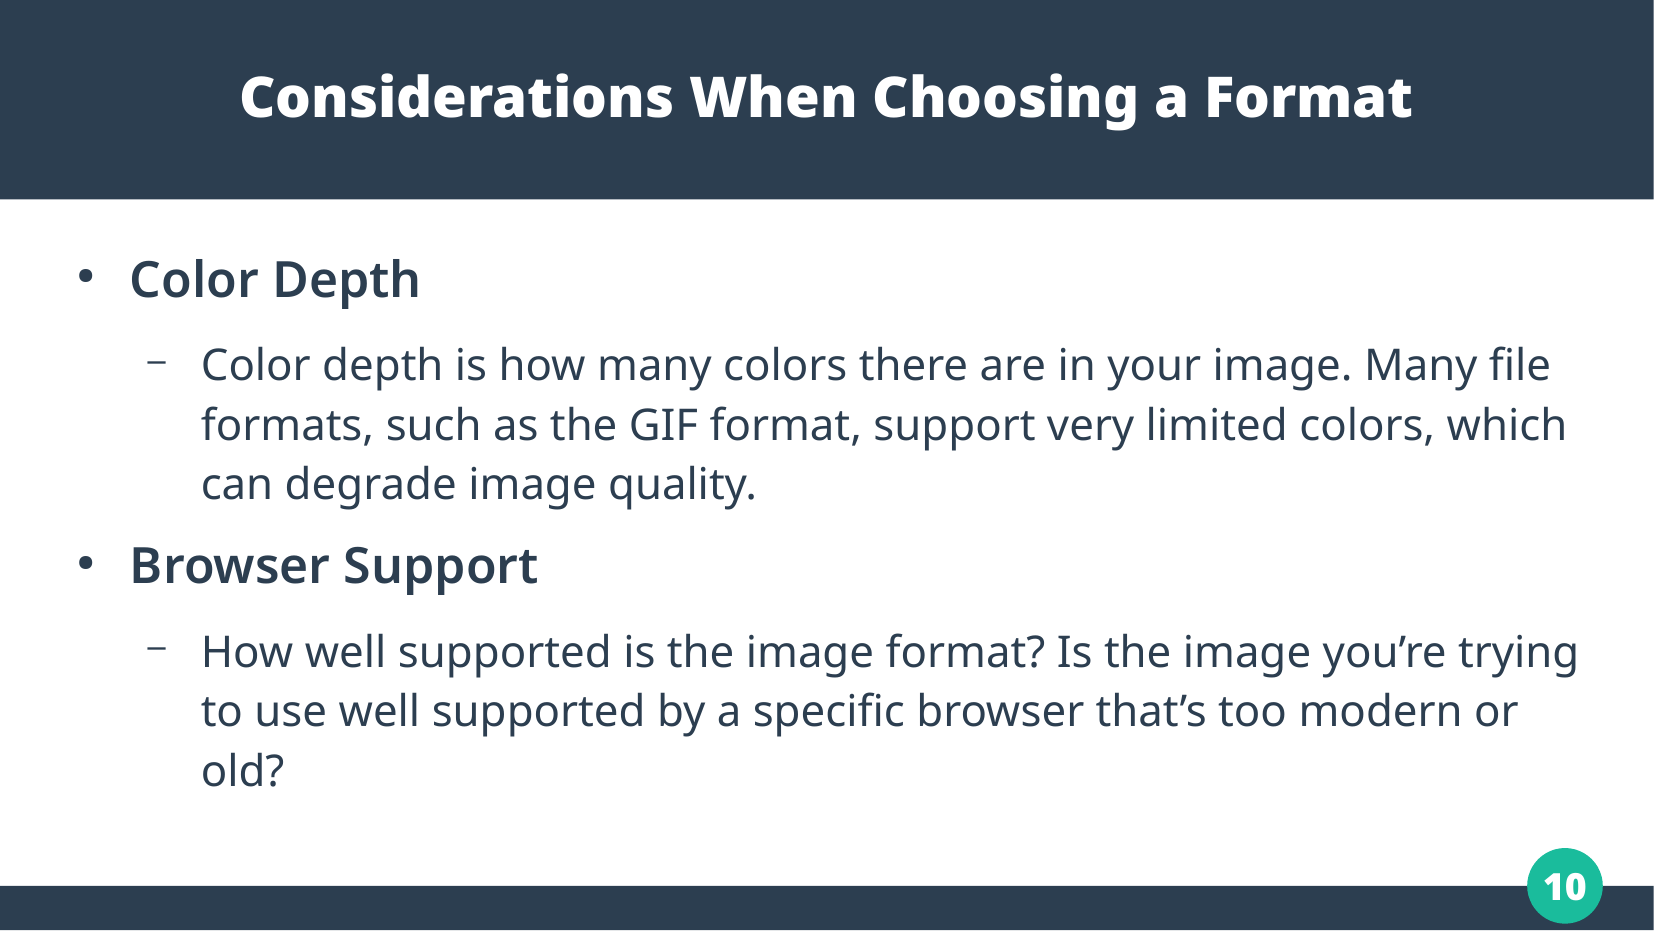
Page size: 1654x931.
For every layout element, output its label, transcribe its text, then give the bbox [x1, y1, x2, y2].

list Color Depth Color depth is how many colors there are in your image. Many file formats, such as the GIF format, support very limited colors, which can degrade image quality. Browser Support How well supported is the image format? Is the image you’re trying to use well supported by a specific browser that’s too modern or old? [59, 243, 1595, 864]
title Considerations When Choosing a Format [59, 37, 1595, 155]
